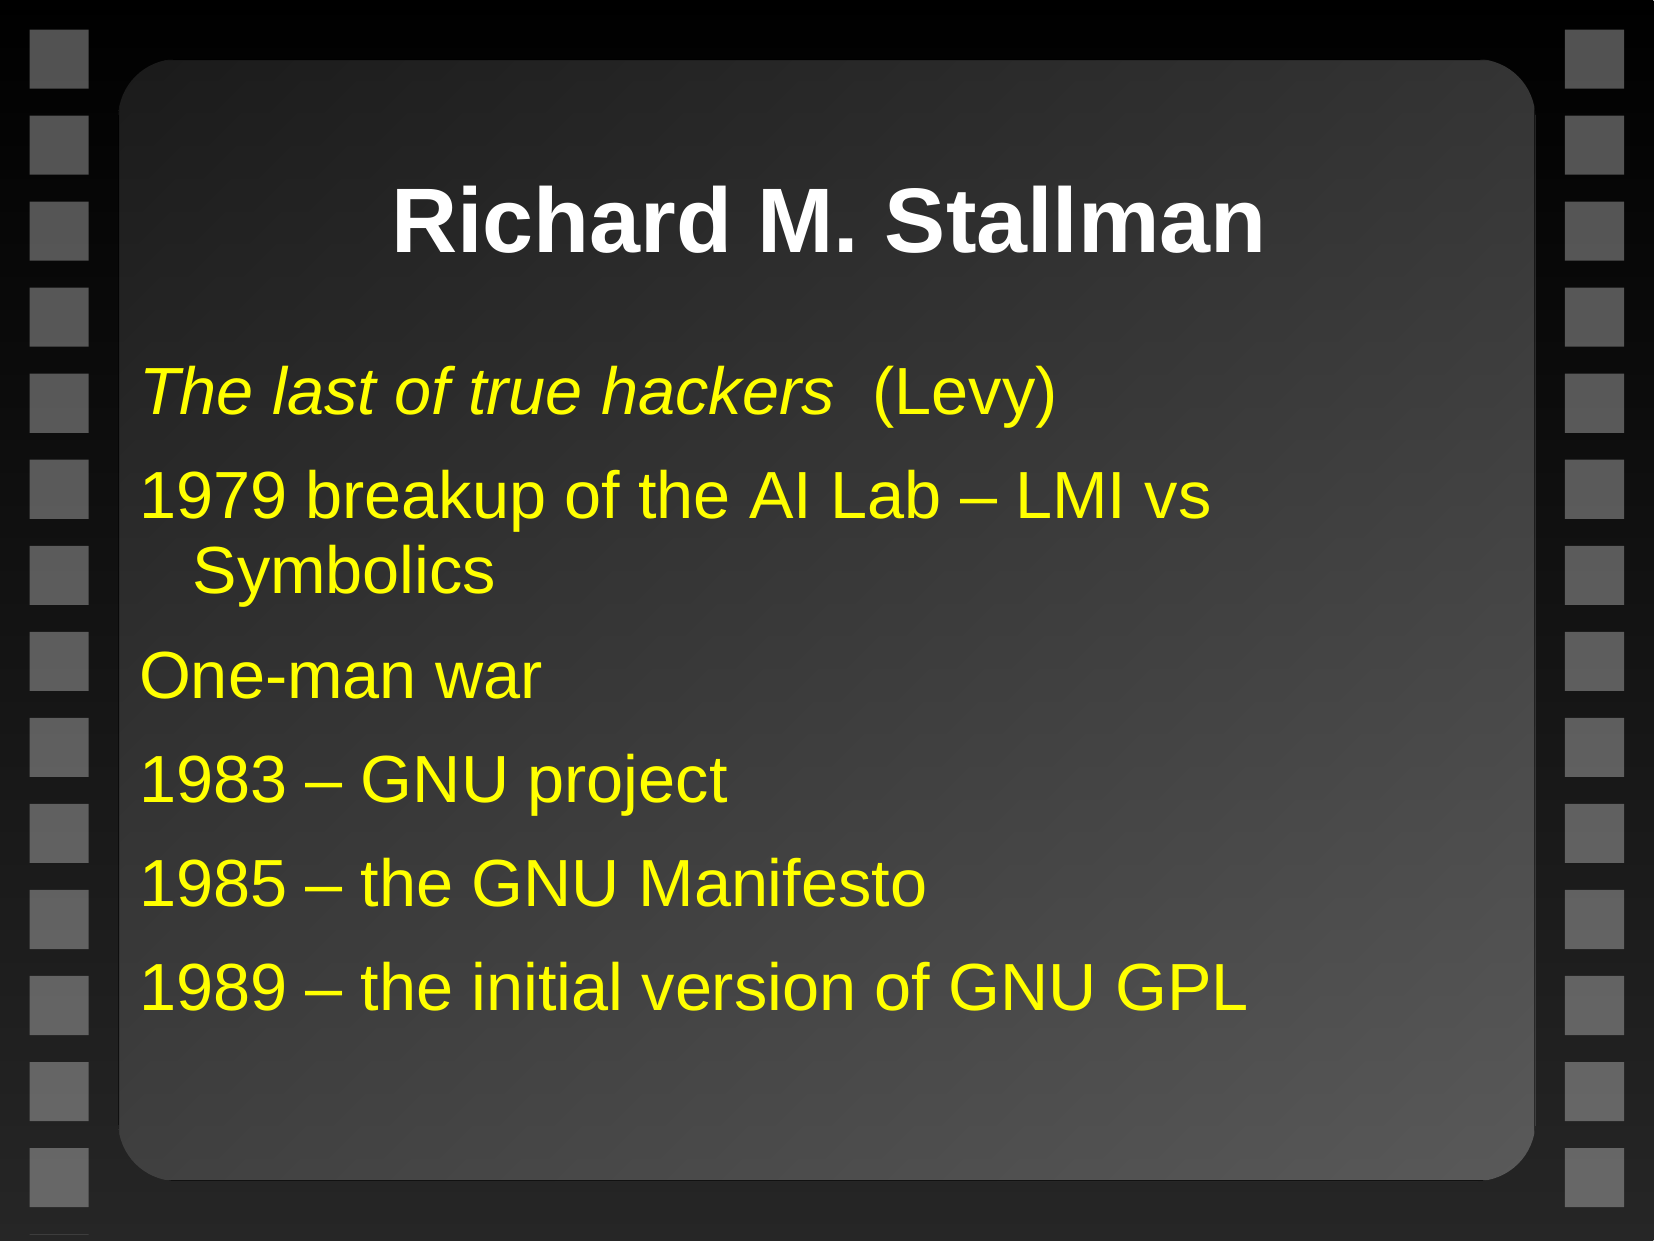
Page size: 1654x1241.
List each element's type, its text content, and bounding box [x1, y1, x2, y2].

title Richard M. Stallman [123, 117, 1536, 325]
list The last of true hackers (Levy) 1979 breakup of the AI Lab – LMI vs Symbolics One-man war 1983 – GNU project 1985 – the GNU Manifesto 1989 – the initial version of GNU GPL [121, 354, 1534, 1127]
